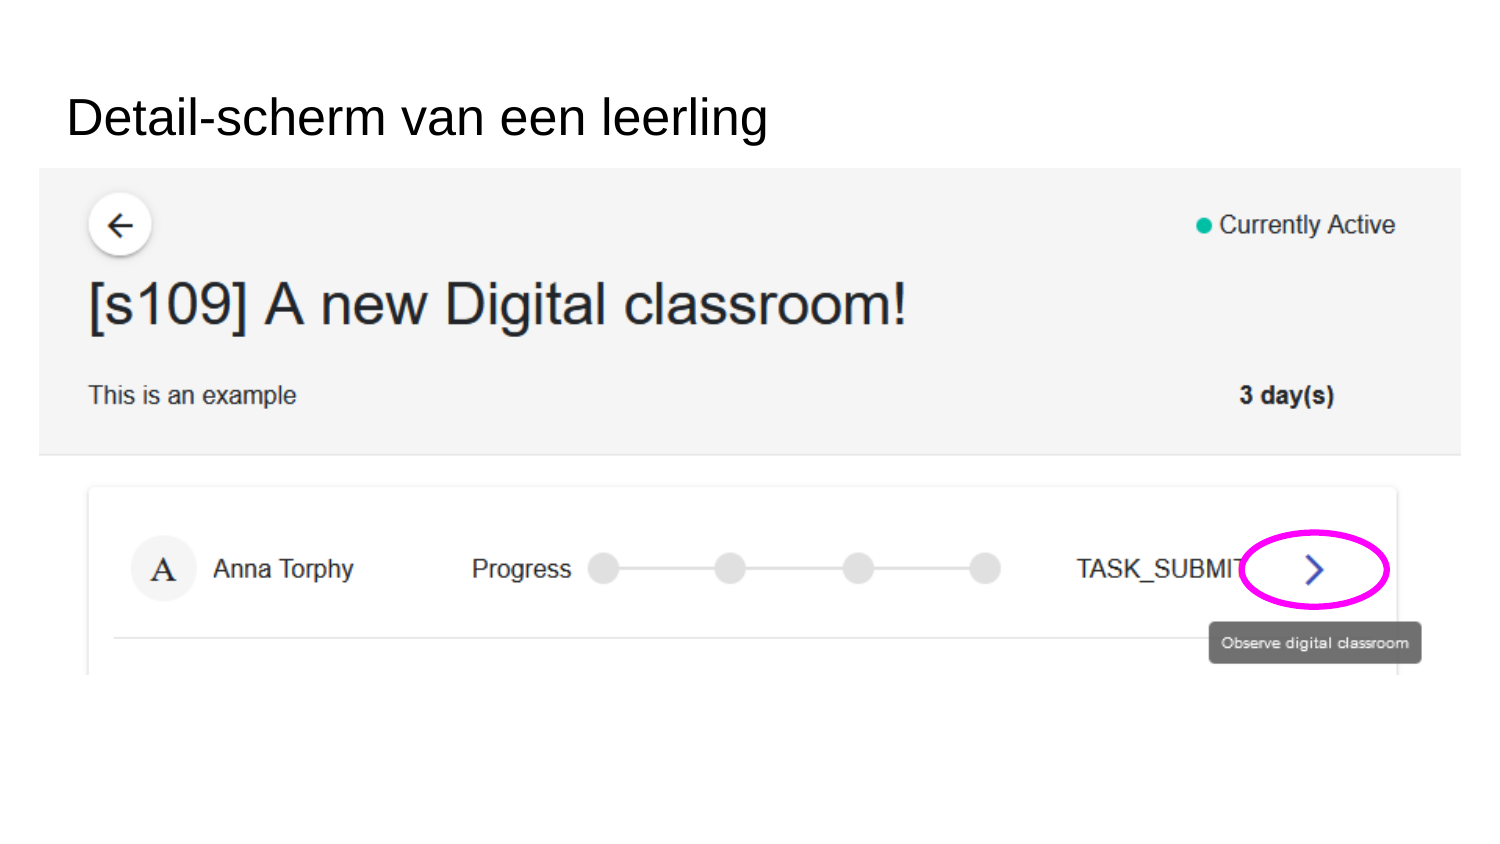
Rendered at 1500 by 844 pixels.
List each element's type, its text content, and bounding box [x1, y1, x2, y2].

picture [39, 168, 1461, 676]
title Detail-scherm van een leerling [51, 72, 1449, 167]
